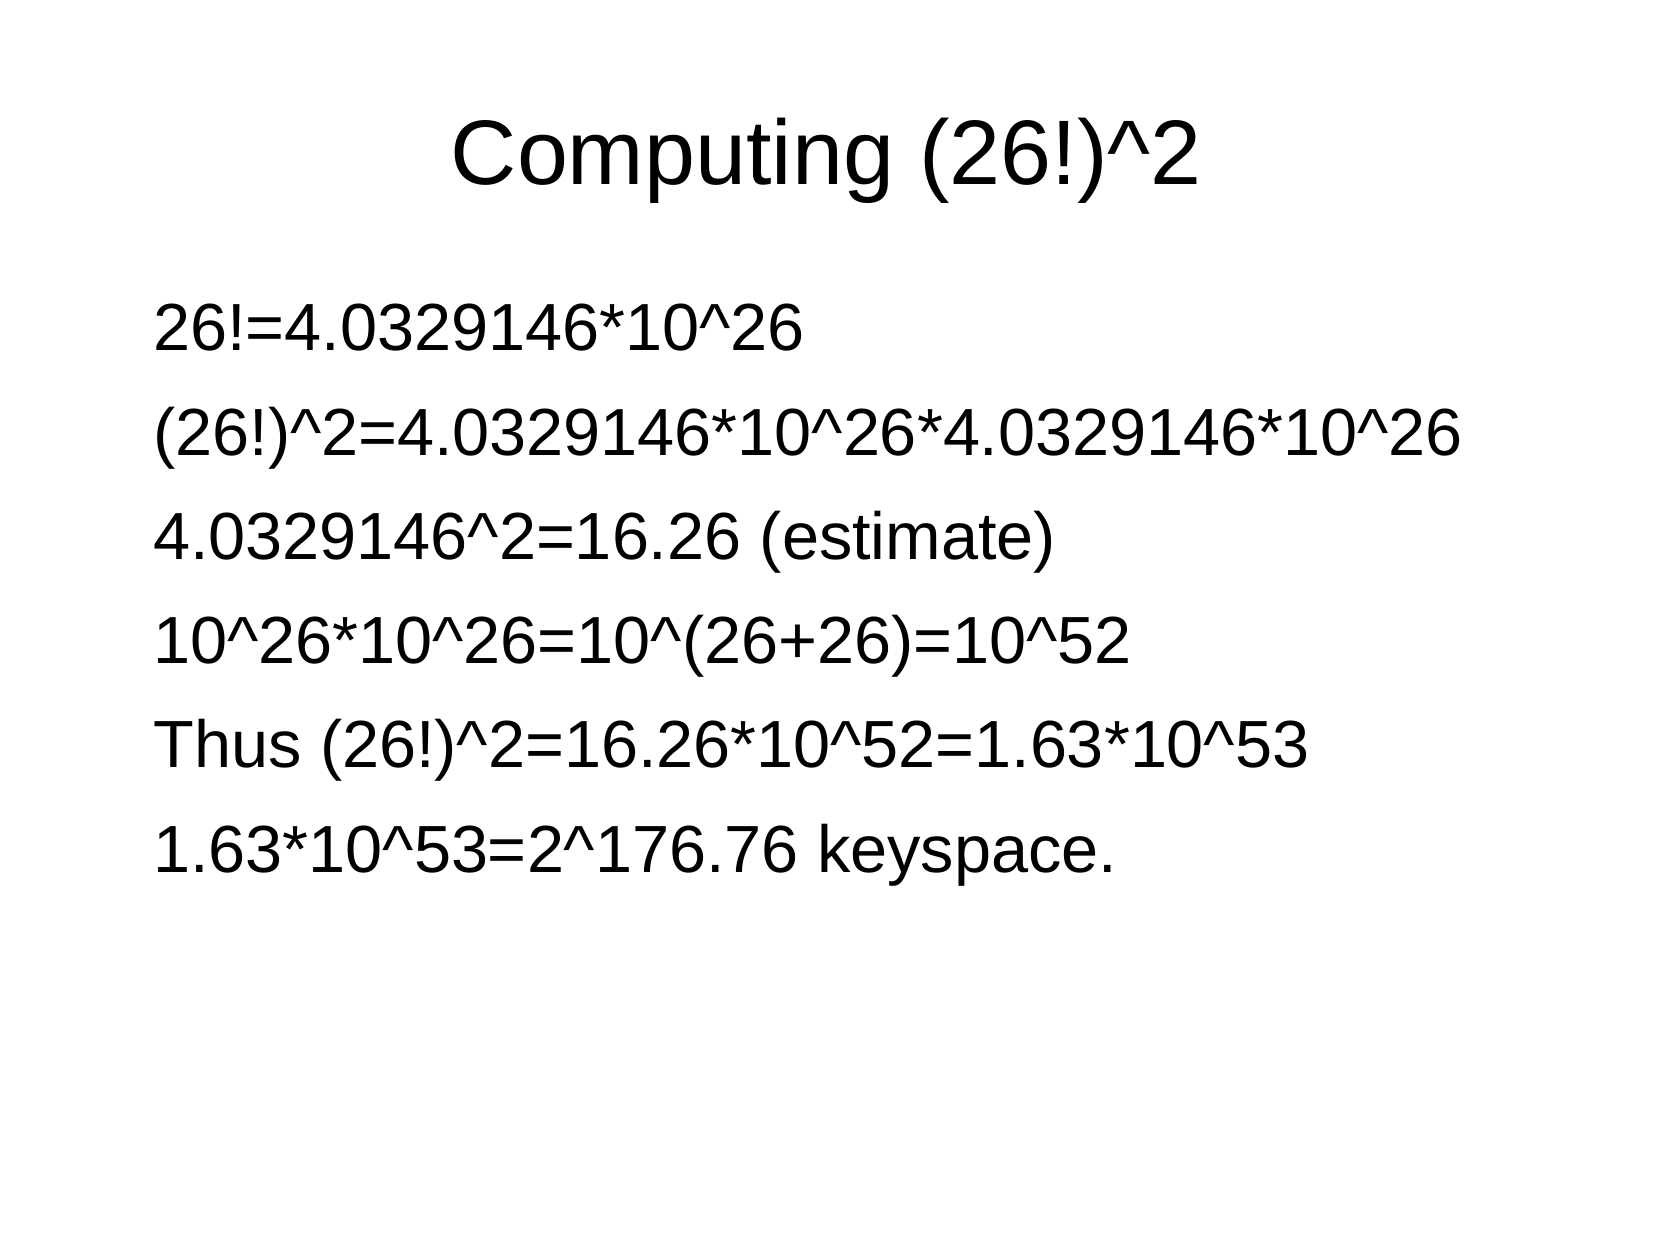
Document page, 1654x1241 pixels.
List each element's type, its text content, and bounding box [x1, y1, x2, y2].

list 26!=4.0329146*10^26 (26!)^2=4.0329146*10^26*4.0329146*10^26 4.0329146^2=16.26 (estimate) 10^26*10^26=10^(26+26)=10^52 Thus (26!)^2=16.26*10^52=1.63*10^53 1.63*10^53=2^176.76 keyspace. [82, 290, 1571, 1010]
title Computing (26!)^2 [82, 49, 1571, 257]
